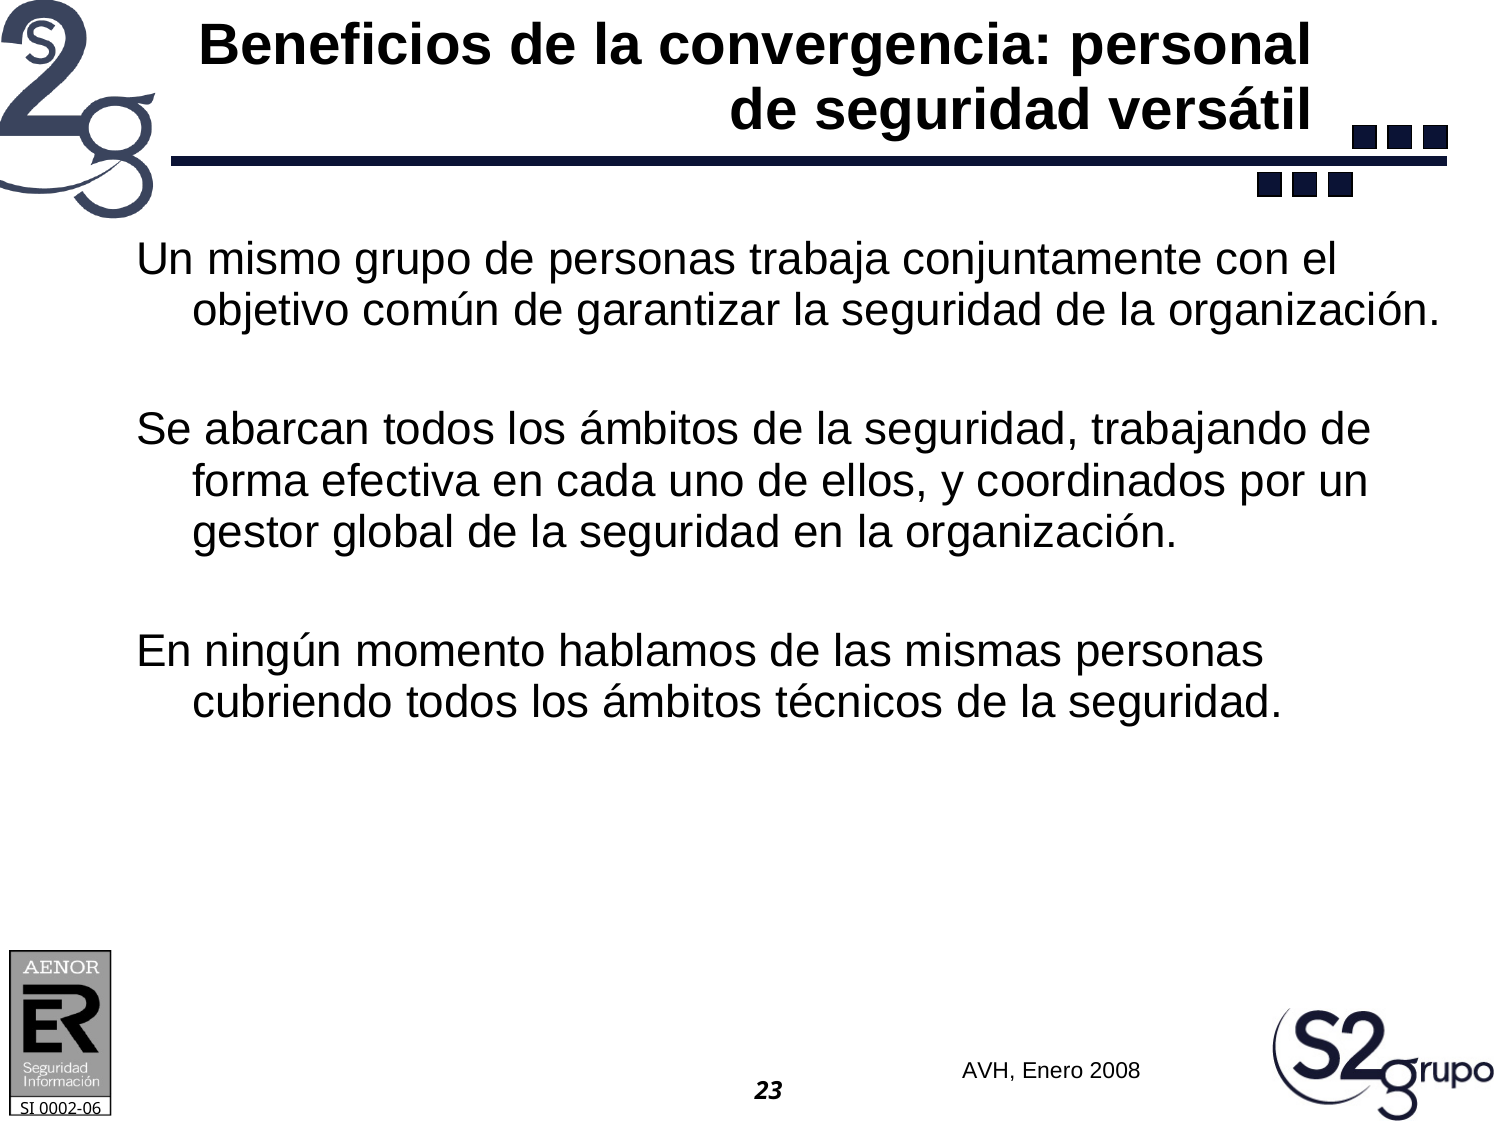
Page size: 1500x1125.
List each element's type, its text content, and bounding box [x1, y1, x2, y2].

picture [0, 0, 158, 220]
picture [1272, 1008, 1494, 1121]
text_box AVH, Enero 2008 [947, 1049, 1156, 1091]
list Un mismo grupo de personas trabaja conjuntamente con el objetivo común de garantizar la seguridad de la organización. Se abarcan todos los ámbitos de la seguridad, trabajando de forma efectiva en cada uno de ellos, y coordinados por un gestor global de la seguridad en la organización. En ningún momento hablamos de las mismas personas cubriendo todos los ámbitos técnicos de la seguridad. [120, 177, 1477, 929]
picture [9, 950, 112, 1116]
title Beneficios de la convergencia: personal de seguridad versátil [183, 3, 1329, 149]
